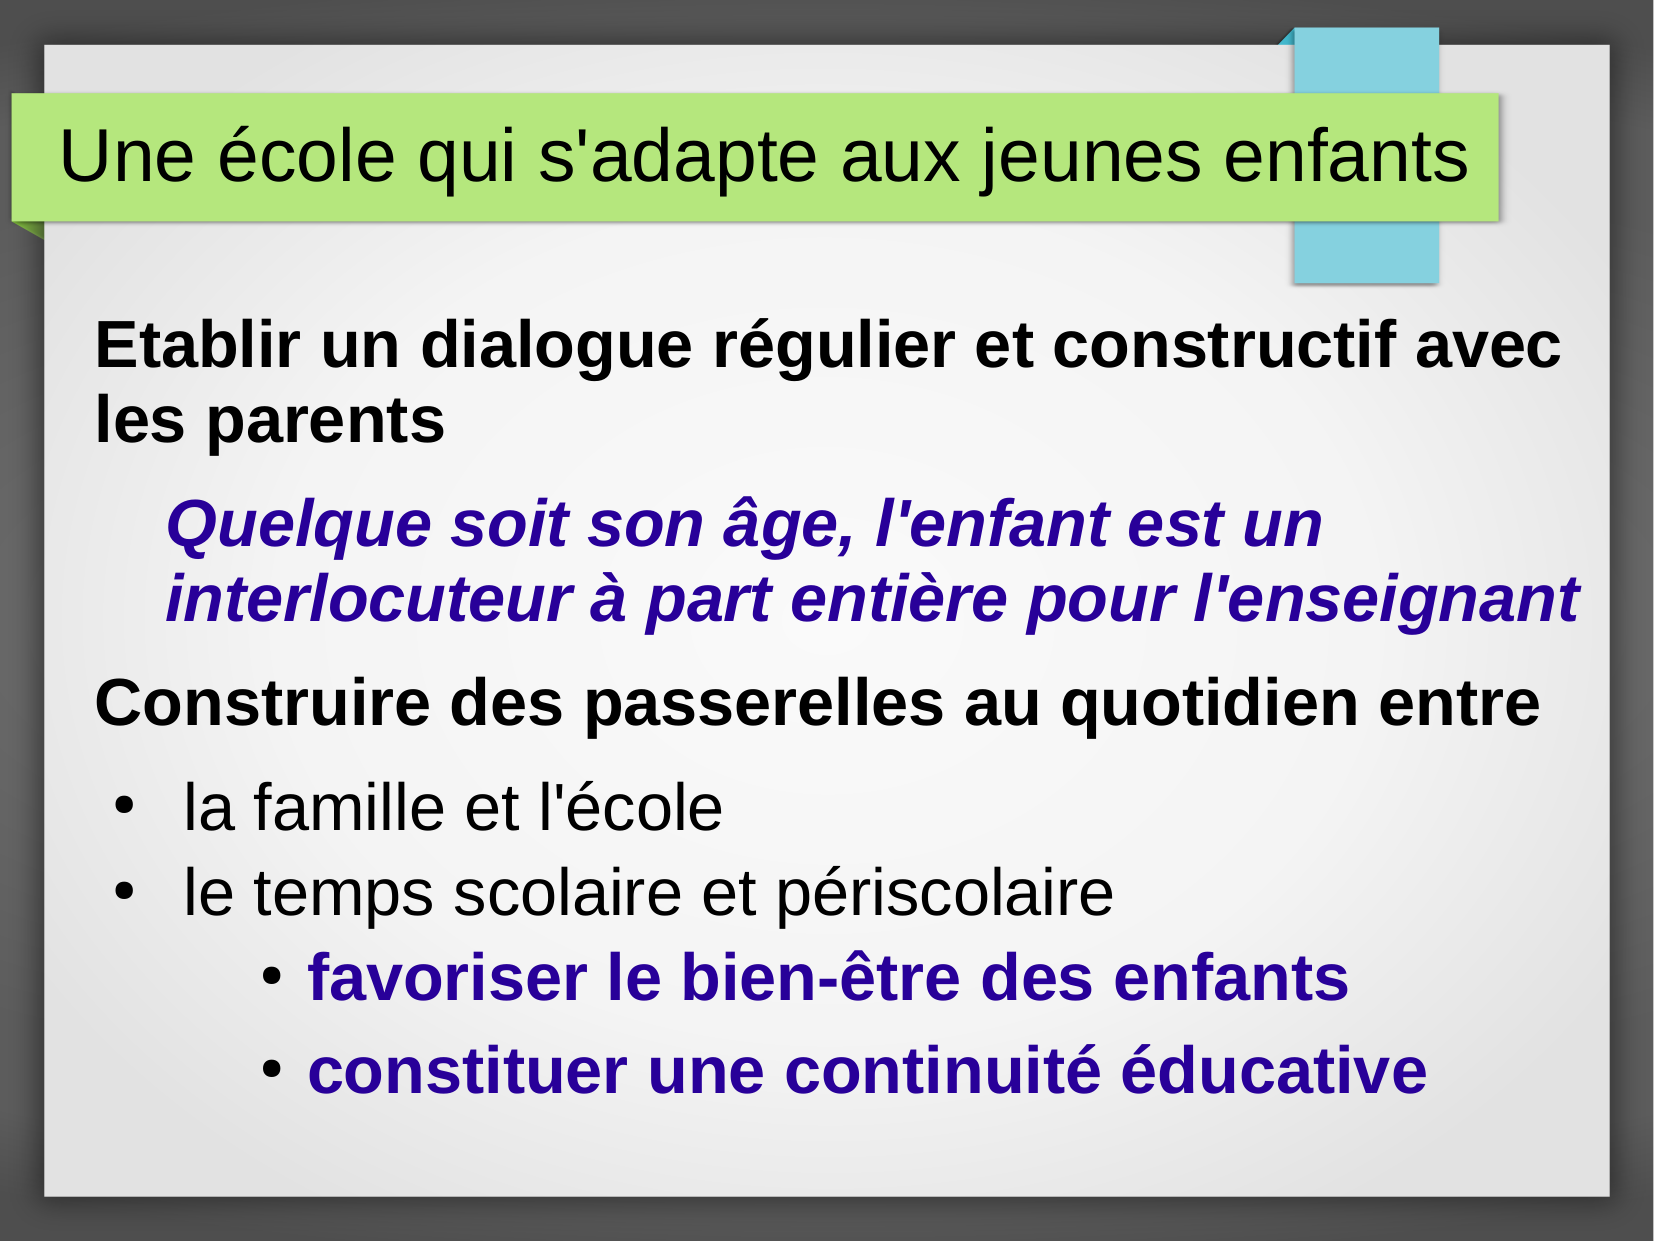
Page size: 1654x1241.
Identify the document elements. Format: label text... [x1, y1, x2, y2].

list Etablir un dialogue régulier et constructif avec les parents Quelque soit son âge, l'enfant est un interlocuteur à part entière pour l'enseignant Construire des passerelles au quotidien entre la famille et l'école le temps scolaire et périscolaire favoriser le bien-être des enfants constituer une continuité éducative [94, 307, 1595, 1193]
picture [0, 0, 1654, 1241]
title Une école qui s'adapte aux jeunes enfants [59, 75, 1536, 235]
